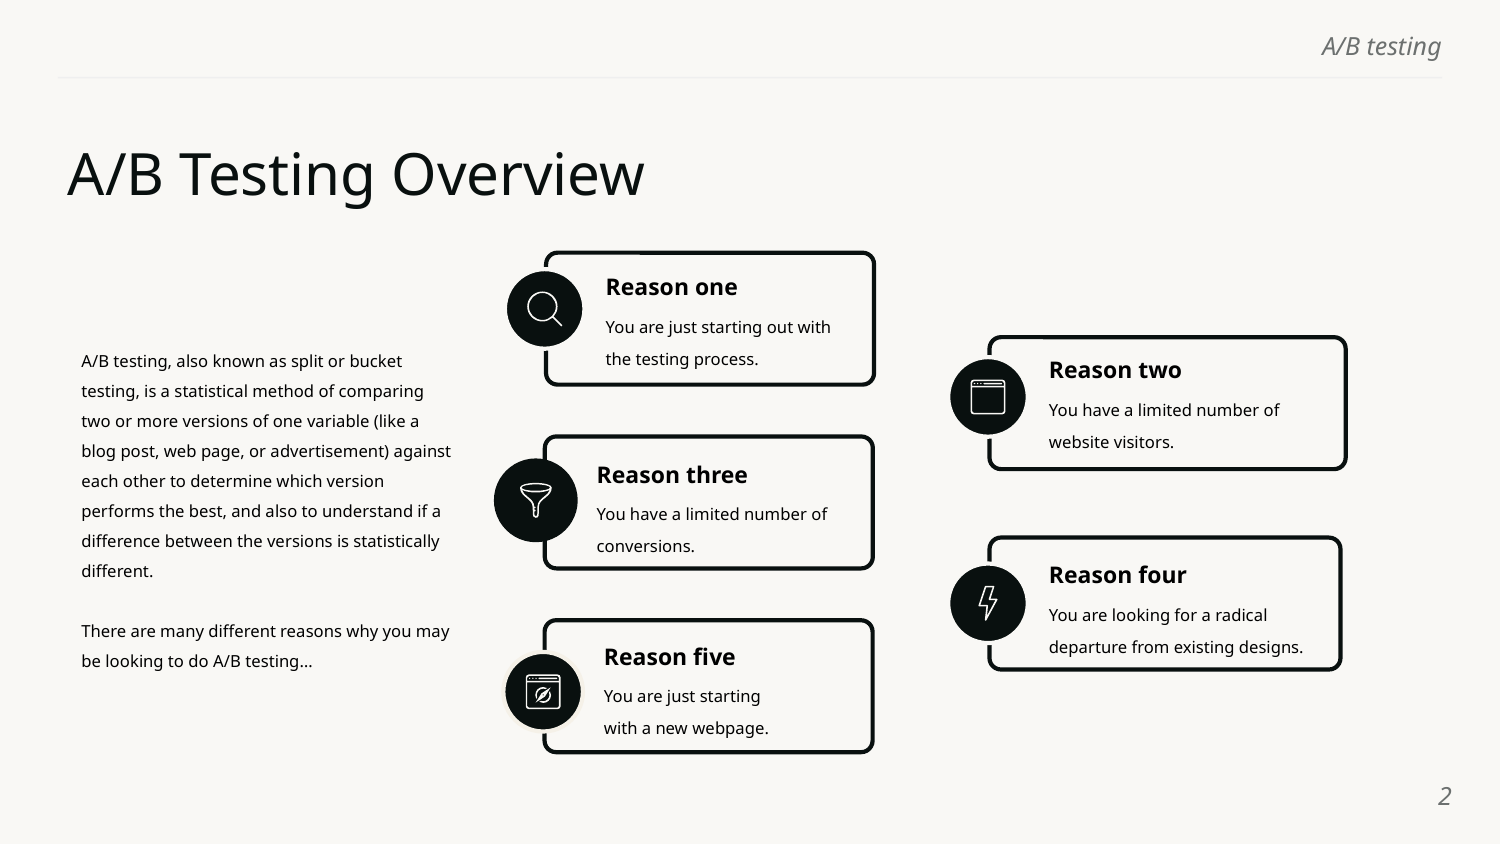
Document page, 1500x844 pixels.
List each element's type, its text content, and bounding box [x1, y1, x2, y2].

text_box A/B testing, also known as split or bucket testing, is a statistical method of comparing two or more versions of one variable (like a blog post, web page, or advertisement) against each other to determine which version performs the best, and also to understand if a difference between the versions is statistically different. There are many different reasons why you may be looking to do A/B testing… [81, 341, 459, 664]
text_box Reason three [596, 463, 800, 488]
text_box Reason five [604, 645, 807, 670]
text_box You have a limited number of website visitors. [1048, 387, 1302, 436]
text_box You are just starting out with the testing process. [605, 304, 843, 353]
text_box [948, 537, 1341, 670]
text_box [503, 620, 873, 753]
text_box [948, 337, 1346, 470]
text_box Reason four [1048, 564, 1252, 588]
text_box [496, 436, 873, 569]
text_box Reason one [605, 275, 808, 300]
text_box You are looking for a radical departure from existing designs. [1048, 592, 1328, 641]
text_box Reason two [1048, 359, 1252, 384]
text_box You have a limited number of conversions. [596, 492, 843, 540]
slide_number <number> [1361, 764, 1452, 830]
text_box [504, 252, 875, 385]
text_box You are just starting with a new webpage. [603, 674, 782, 722]
title A/B Testing Overview [67, 136, 1452, 213]
